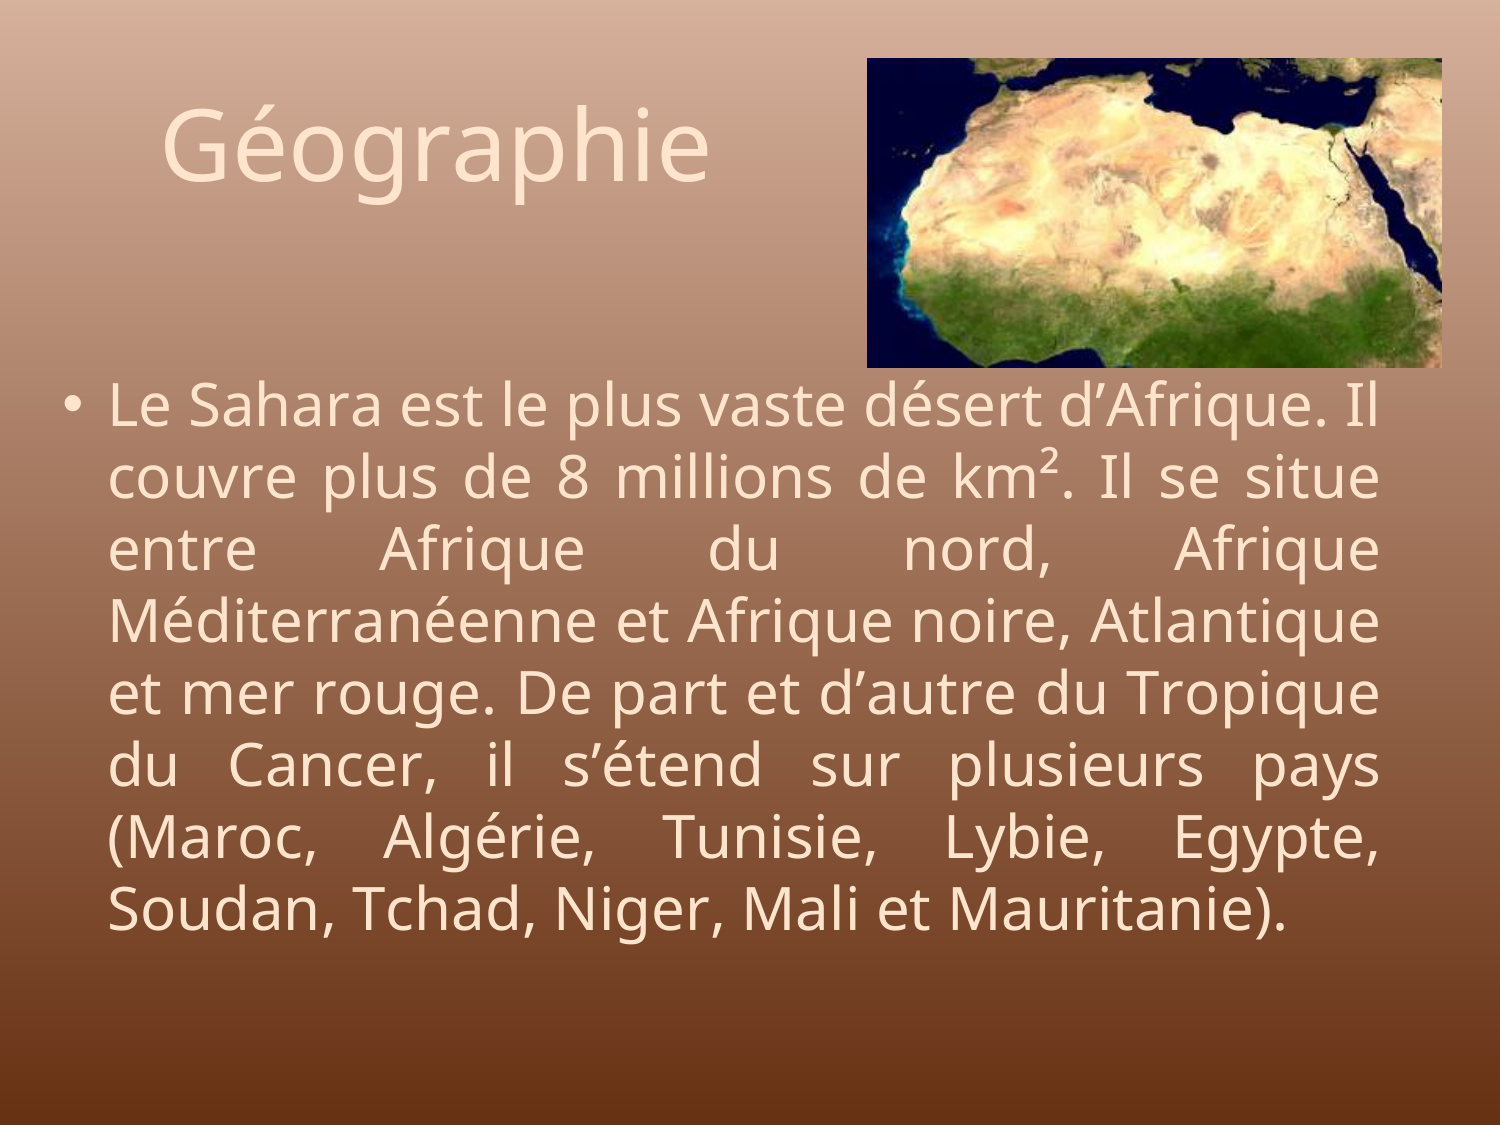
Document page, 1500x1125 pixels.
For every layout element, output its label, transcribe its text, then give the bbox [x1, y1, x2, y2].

picture [867, 58, 1442, 368]
title Géographie [46, 47, 827, 235]
list Le Sahara est le plus vaste désert d’Afrique. Il couvre plus de 8 millions de km². Il se situe entre Afrique du nord, Afrique Méditerranéenne et Afrique noire, Atlantique et mer rouge. De part et d’autre du Tropique du Cancer, il s’étend sur plusieurs pays (Maroc, Algérie, Tunisie, Lybie, Egypte, Soudan, Tchad, Niger, Mali et Mauritanie). [47, 359, 1398, 1004]
